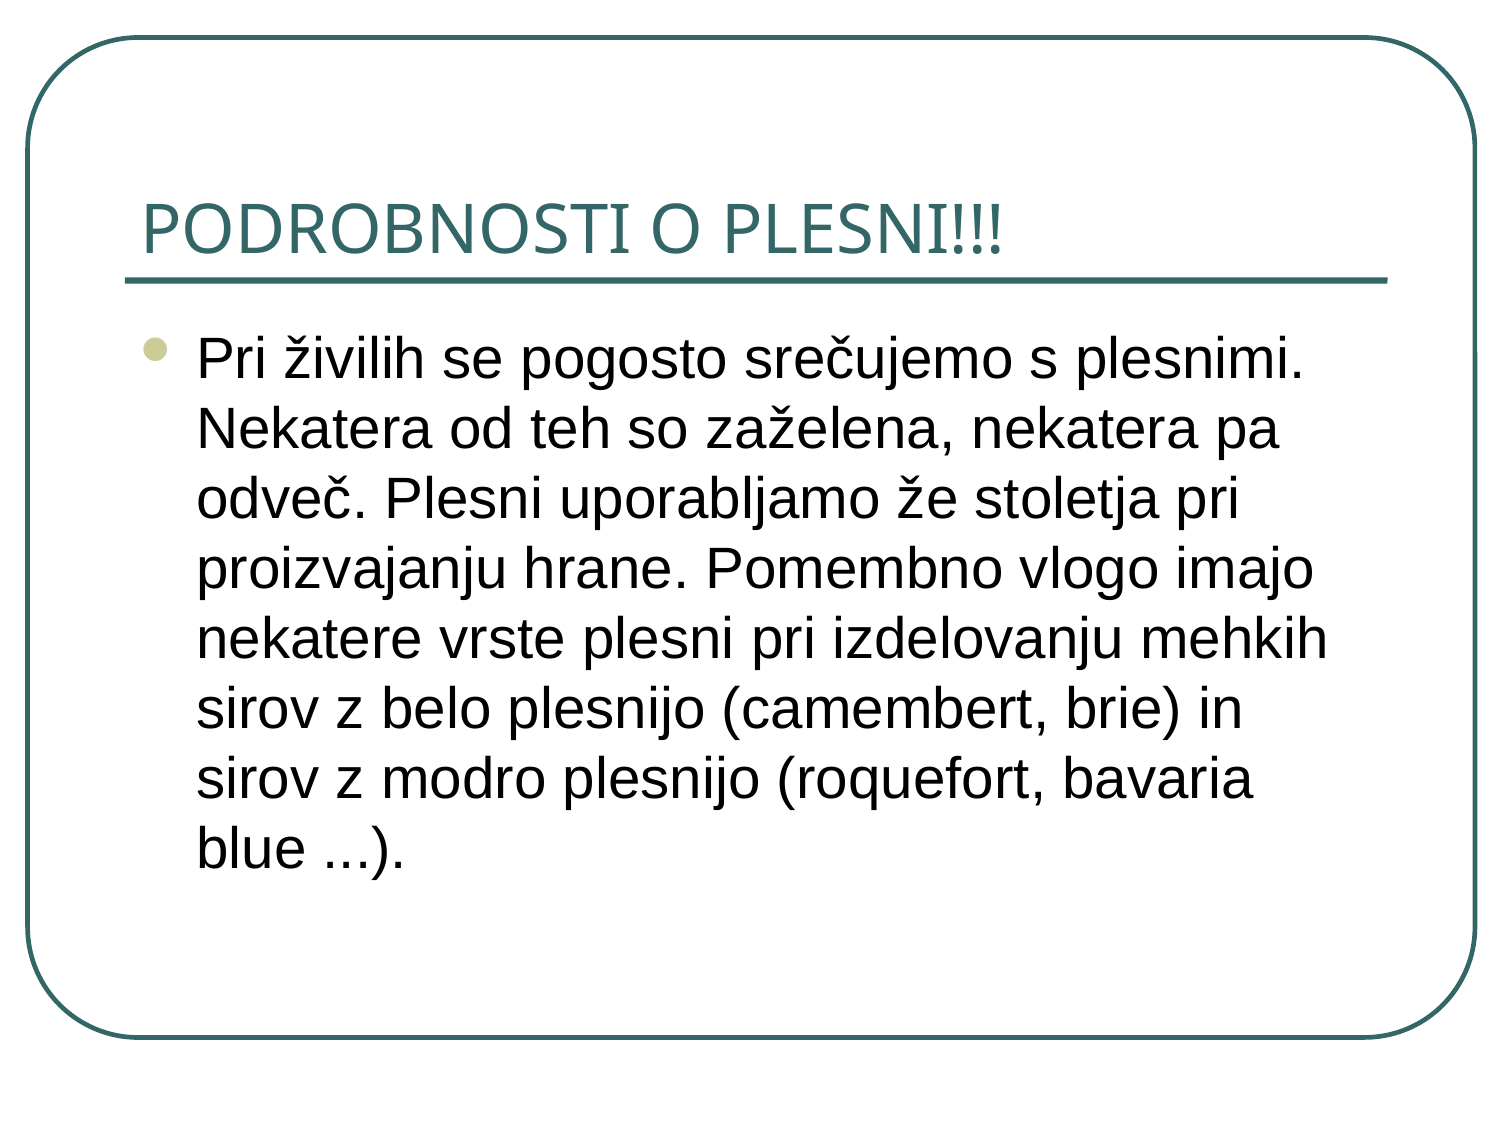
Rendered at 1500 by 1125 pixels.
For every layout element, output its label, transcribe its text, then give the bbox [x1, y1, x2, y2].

title PODROBNOSTI O PLESNI!!! [125, 87, 1388, 275]
list Pri živilih se pogosto srečujemo s plesnimi. Nekatera od teh so zaželena, nekatera pa odveč. Plesni uporabljamo že stoletja pri proizvajanju hrane. Pomembno vlogo imajo nekatere vrste plesni pri izdelovanju mehkih sirov z belo plesnijo (camembert, brie) in sirov z modro plesnijo (roquefort, bavaria blue ...). [125, 312, 1388, 975]
